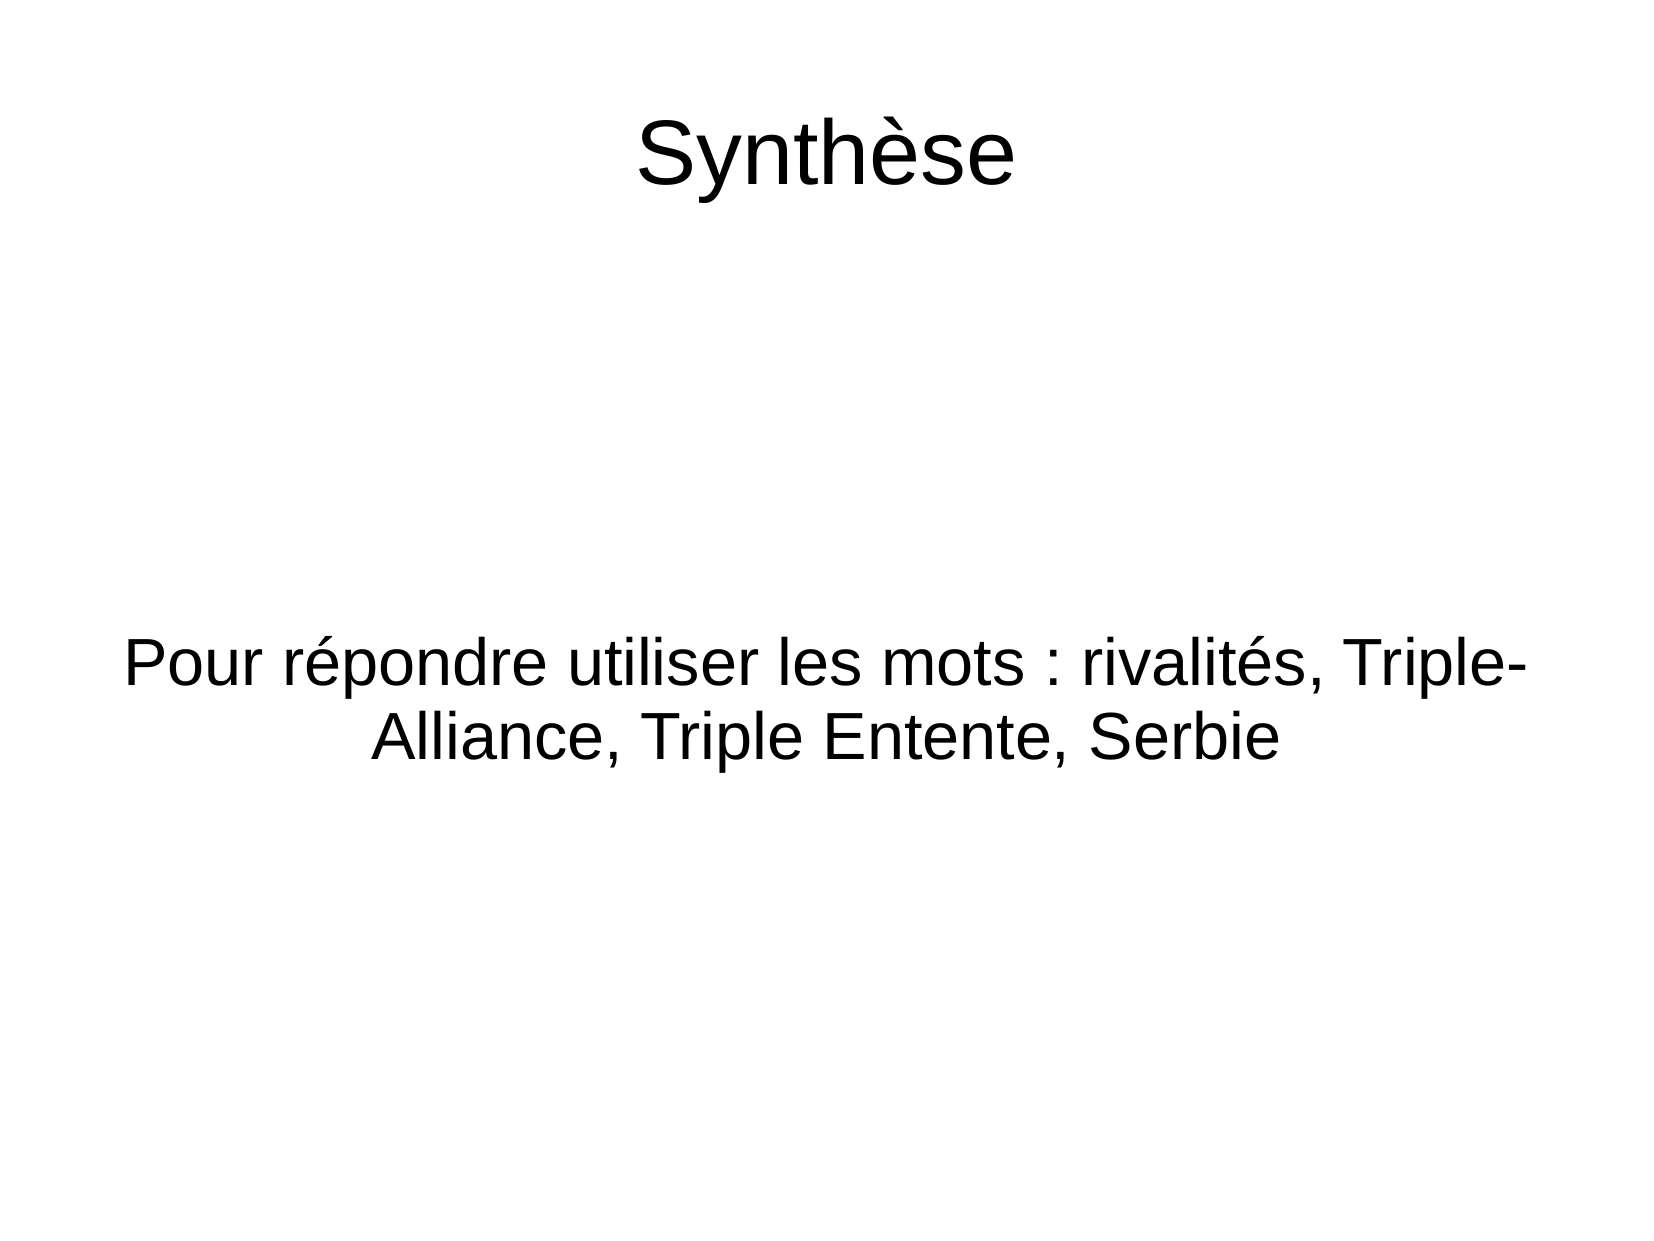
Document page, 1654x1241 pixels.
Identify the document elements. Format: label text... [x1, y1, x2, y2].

title Synthèse [82, 56, 1571, 250]
subtitle Pour répondre utiliser les mots : rivalités, Triple-Alliance, Triple Entente, Serbie [82, 297, 1571, 1102]
